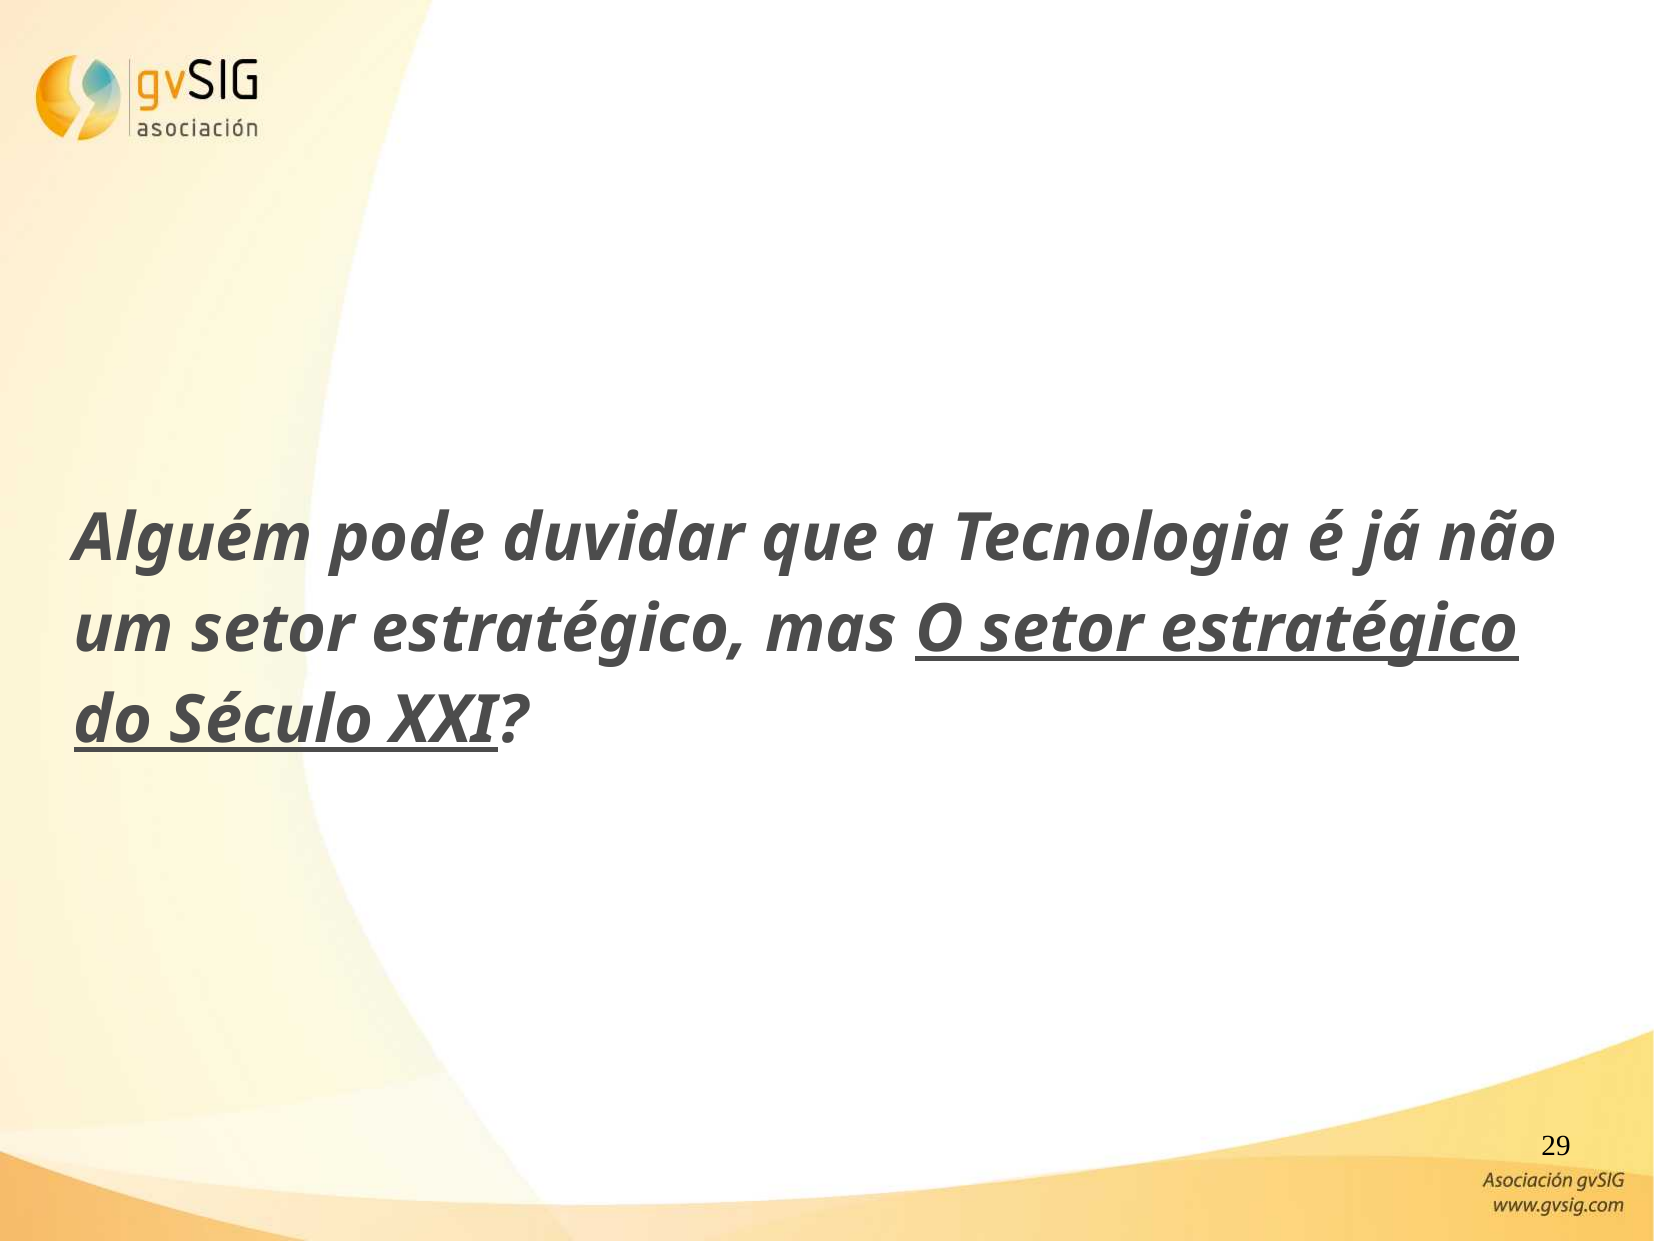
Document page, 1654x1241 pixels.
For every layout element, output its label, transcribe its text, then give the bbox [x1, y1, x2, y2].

text_box Alguém pode duvidar que a Tecnologia é já não um setor estratégico, mas O setor estratégico do Século XXI? [59, 482, 1595, 768]
picture [0, 0, 1654, 1241]
